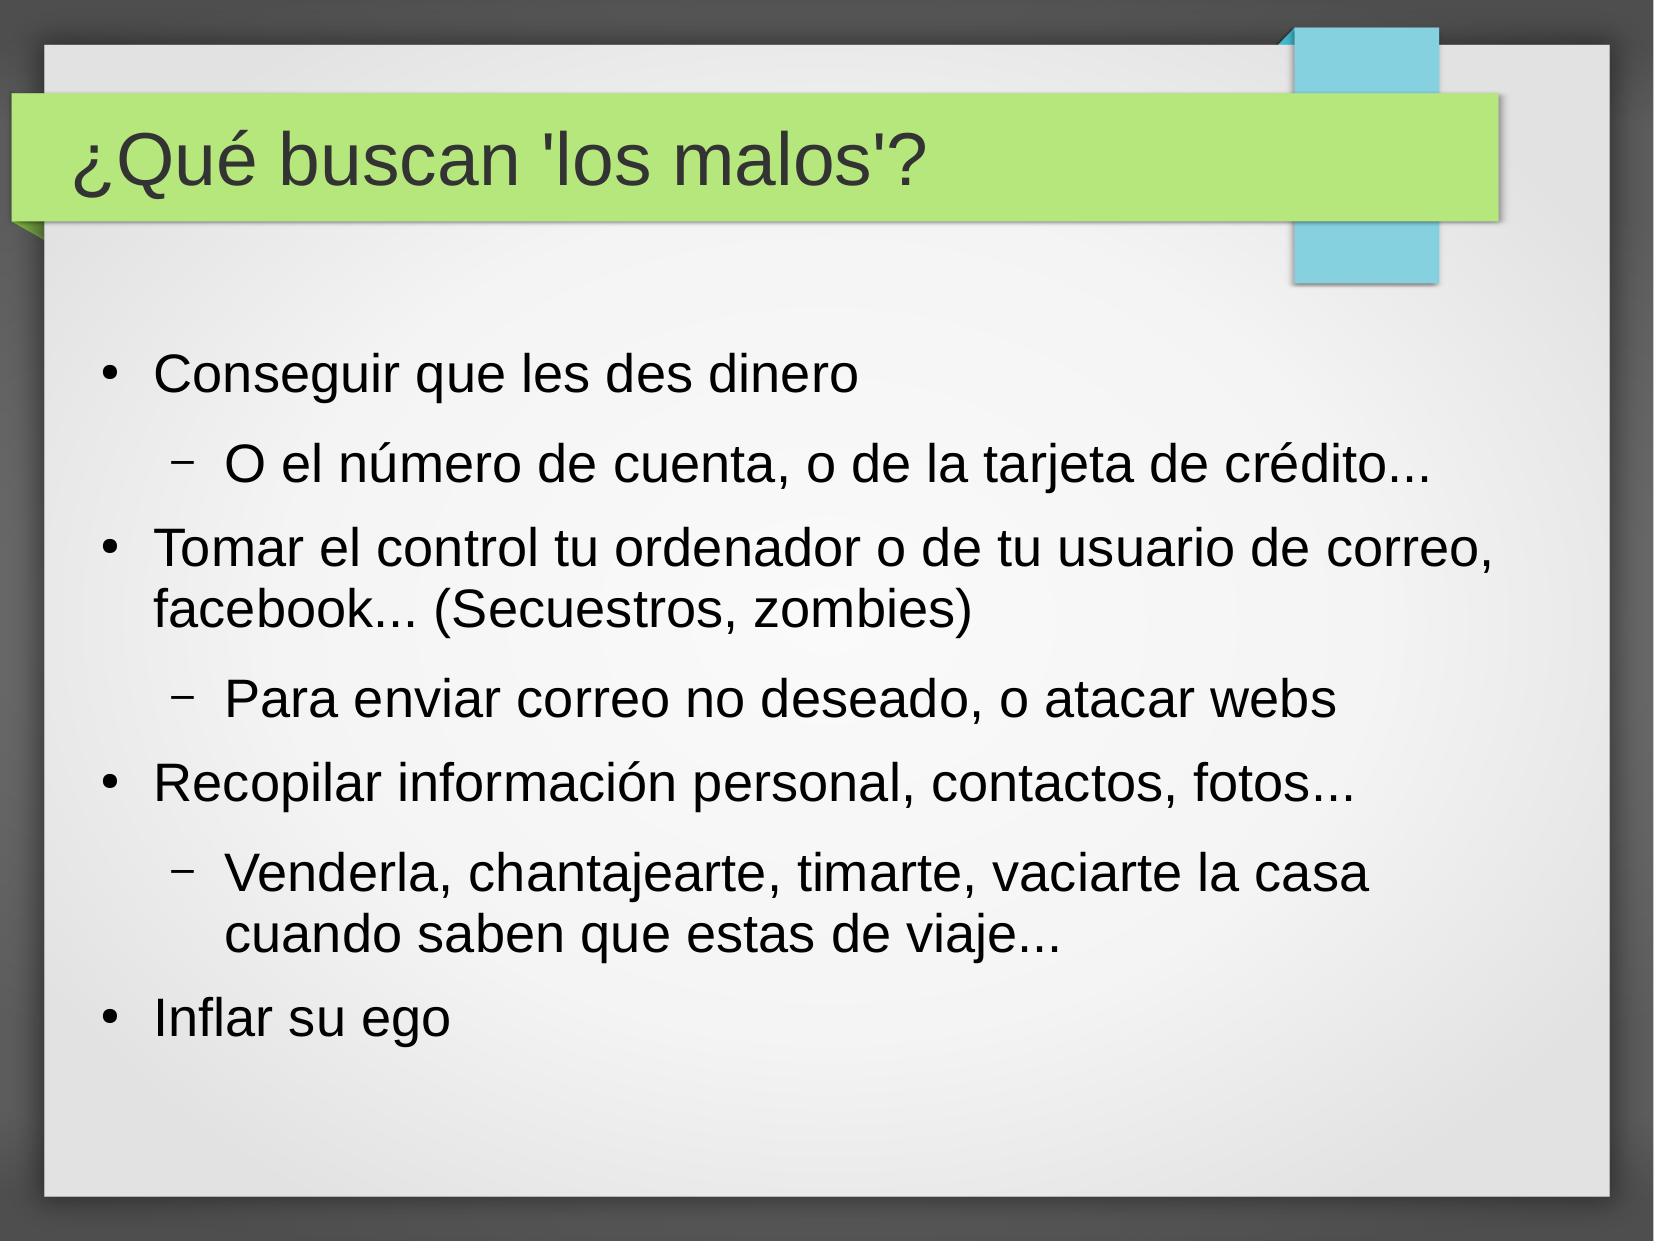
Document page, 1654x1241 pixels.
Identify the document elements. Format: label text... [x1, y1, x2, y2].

list Conseguir que les des dinero O el número de cuenta, o de la tarjeta de crédito... Tomar el control tu ordenador o de tu usuario de correo, facebook... (Secuestros, zombies) Para enviar correo no deseado, o atacar webs Recopilar información personal, contactos, fotos... Venderla, chantajearte, timarte, vaciarte la casa cuando saben que estas de viaje... Inflar su ego [82, 343, 1538, 1063]
picture [0, 0, 1654, 1241]
title ¿Qué buscan 'los malos'? [70, 106, 1229, 213]
